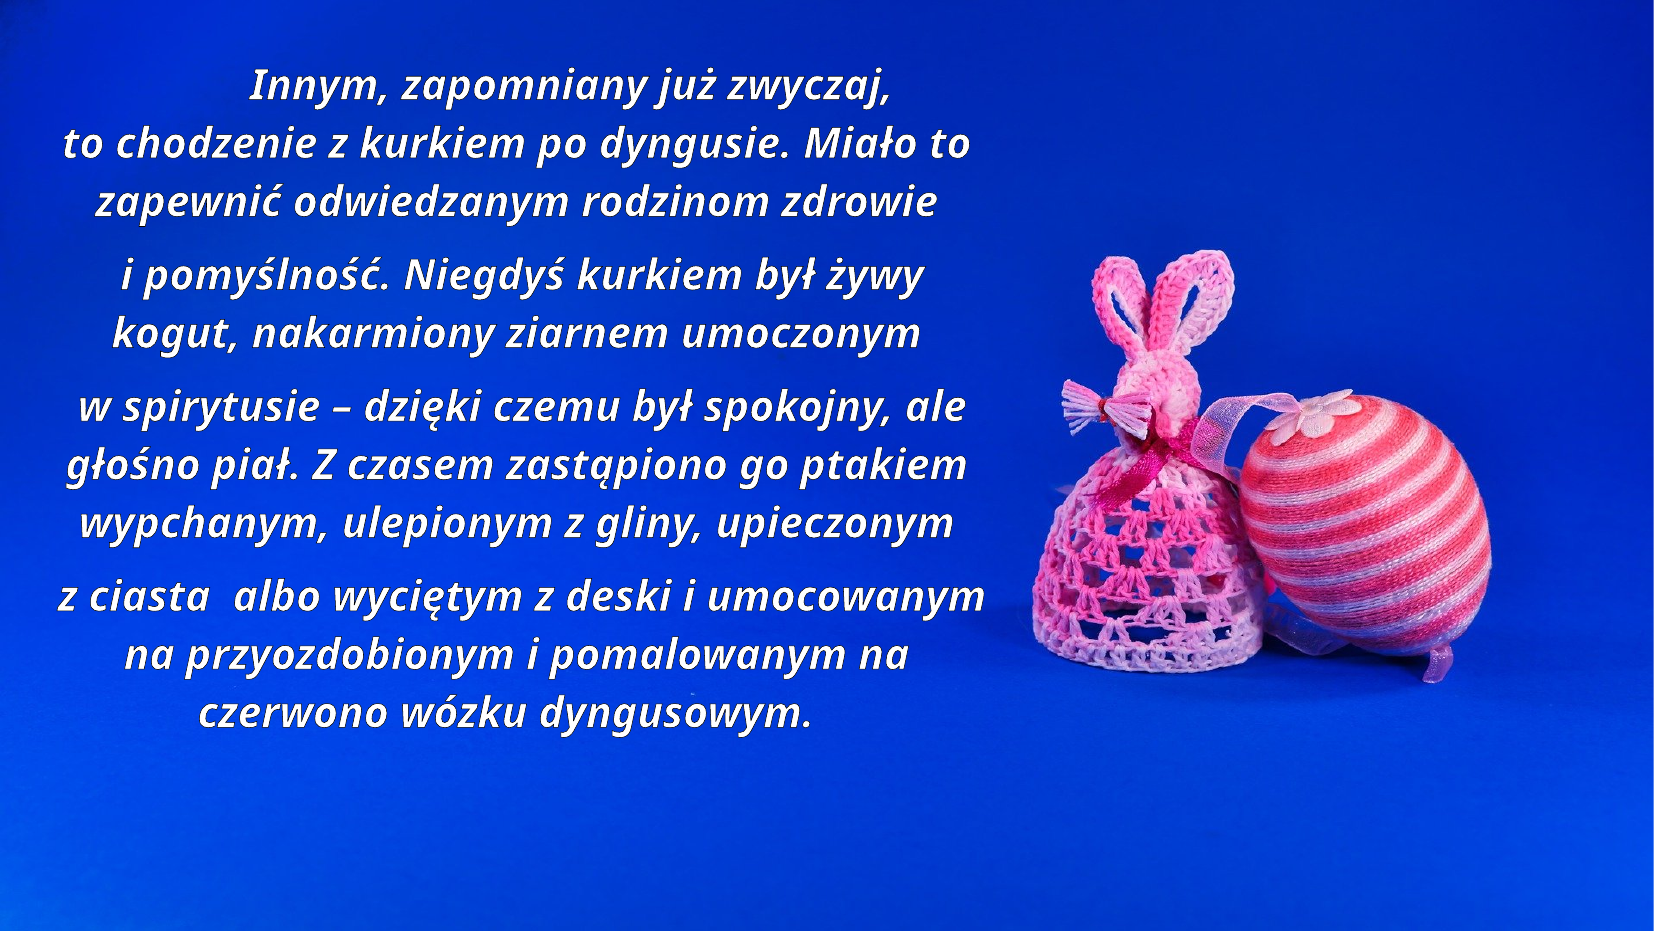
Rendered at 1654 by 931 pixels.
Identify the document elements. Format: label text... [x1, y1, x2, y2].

picture [0, 0, 1654, 931]
list Innym, zapomniany już zwyczaj, to chodzenie z kurkiem po dyngusie. Miało to zapewnić odwiedzanym rodzinom zdrowie i pomyślność. Niegdyś kurkiem był żywy kogut, nakarmiony ziarnem umoczonym w spirytusie – dzięki czemu był spokojny, ale głośno piał. Z czasem zastąpiono go ptakiem wypchanym, ulepionym z gliny, upieczonym z ciasta albo wyciętym z deski i umocowanym na przyozdobionym i pomalowanym na czerwono wózku dyngusowym. [35, 53, 992, 863]
